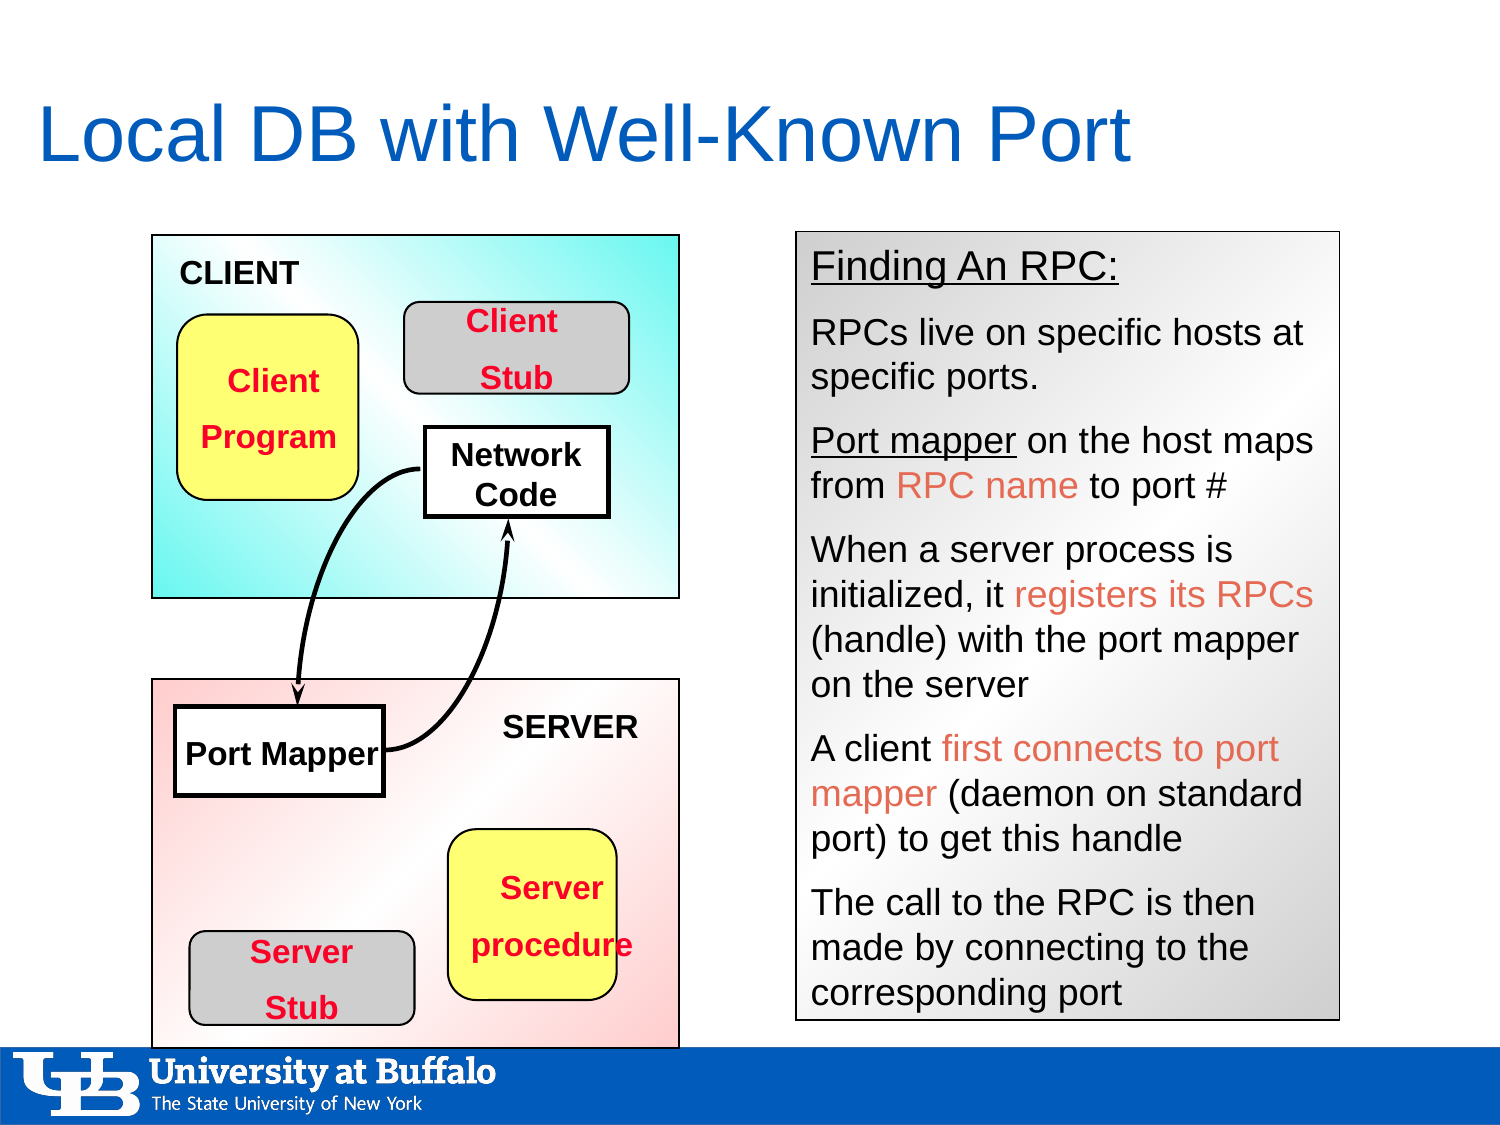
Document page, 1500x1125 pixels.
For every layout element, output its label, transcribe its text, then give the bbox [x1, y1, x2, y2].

text_box Client Program [177, 314, 359, 500]
text_box Server Stub [189, 931, 415, 1025]
picture [13, 1052, 496, 1116]
text_box CLIENT [164, 243, 350, 299]
text_box SERVER [487, 697, 673, 753]
text_box Finding An RPC: RPCs live on specific hosts at specific ports. Port mapper on the host maps from RPC name to port # When a server process is initialized, it registers its RPCs (handle) with the port mapper on the server A client first connects to port mapper (daemon on standard port) to get this handle The call to the RPC is then made by connecting to the corresponding port [795, 231, 1340, 1021]
text_box Network Code [414, 425, 618, 521]
text_box [152, 235, 680, 598]
text_box Server procedure [447, 829, 617, 1001]
text_box Port Mapper [164, 724, 400, 780]
text_box [152, 679, 680, 1048]
text_box Client Stub [404, 301, 630, 394]
title Local DB with Well-Known Port [37, 40, 1388, 228]
